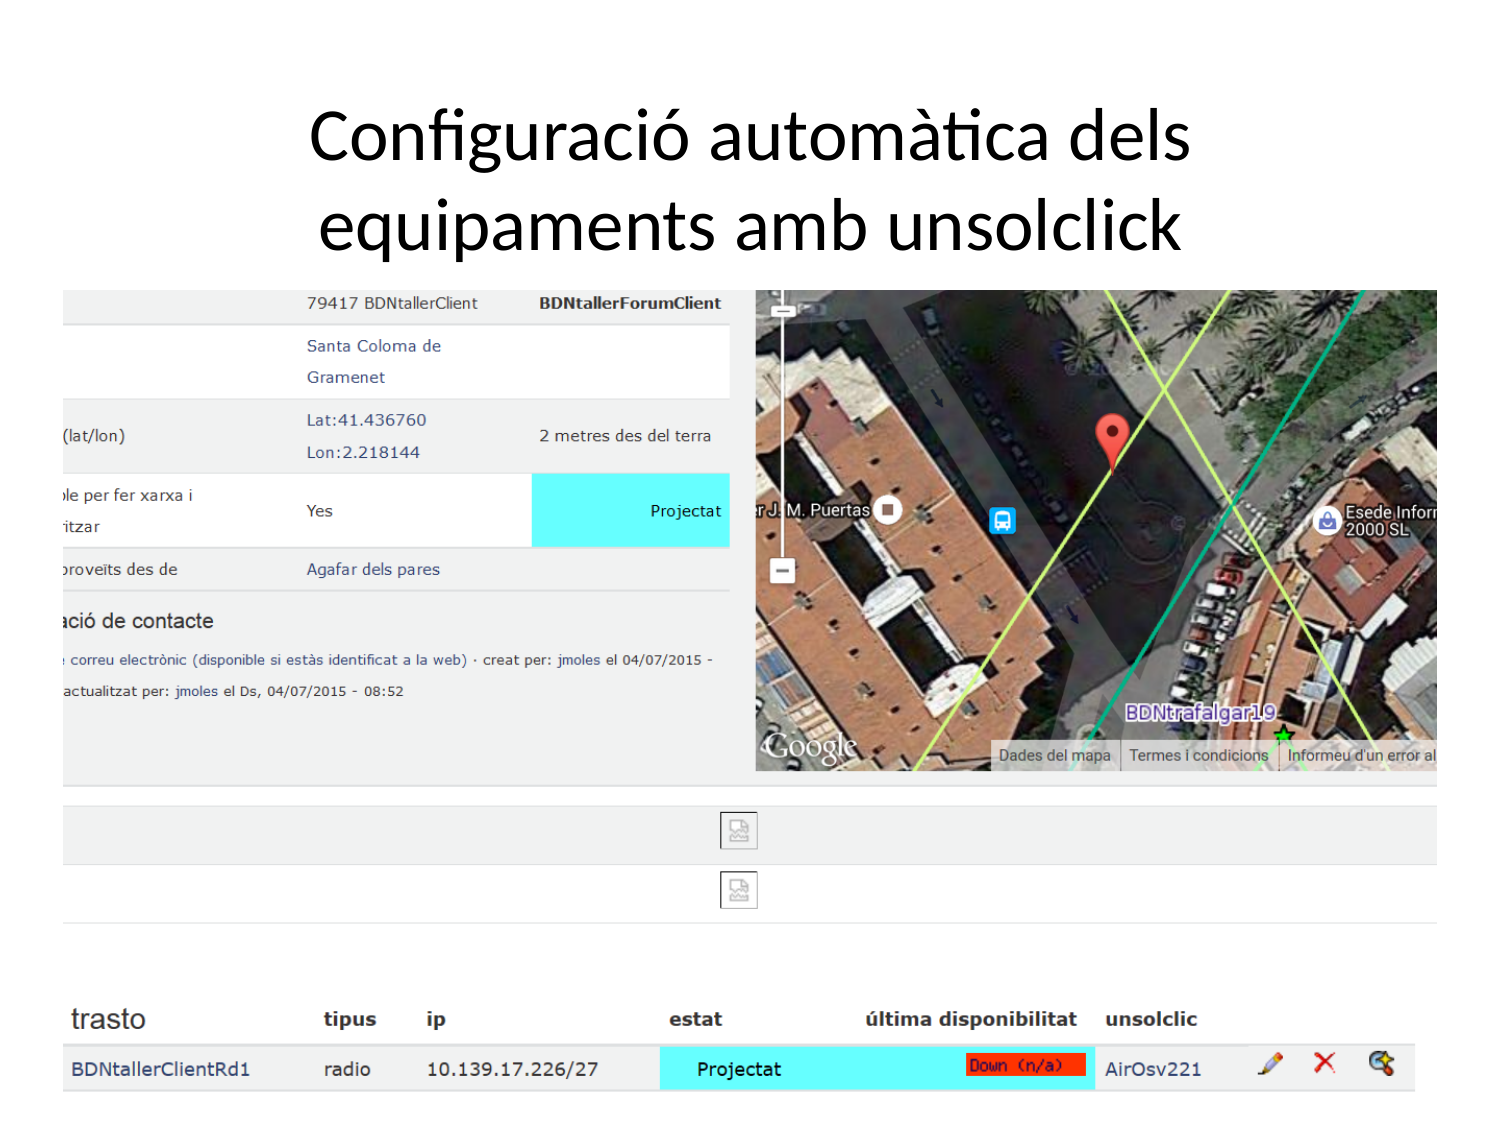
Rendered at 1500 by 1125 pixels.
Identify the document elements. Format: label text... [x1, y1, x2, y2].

text_box Configuració automàtica dels equipaments amb unsolclick [119, 78, 1383, 290]
picture [63, 290, 1437, 1101]
